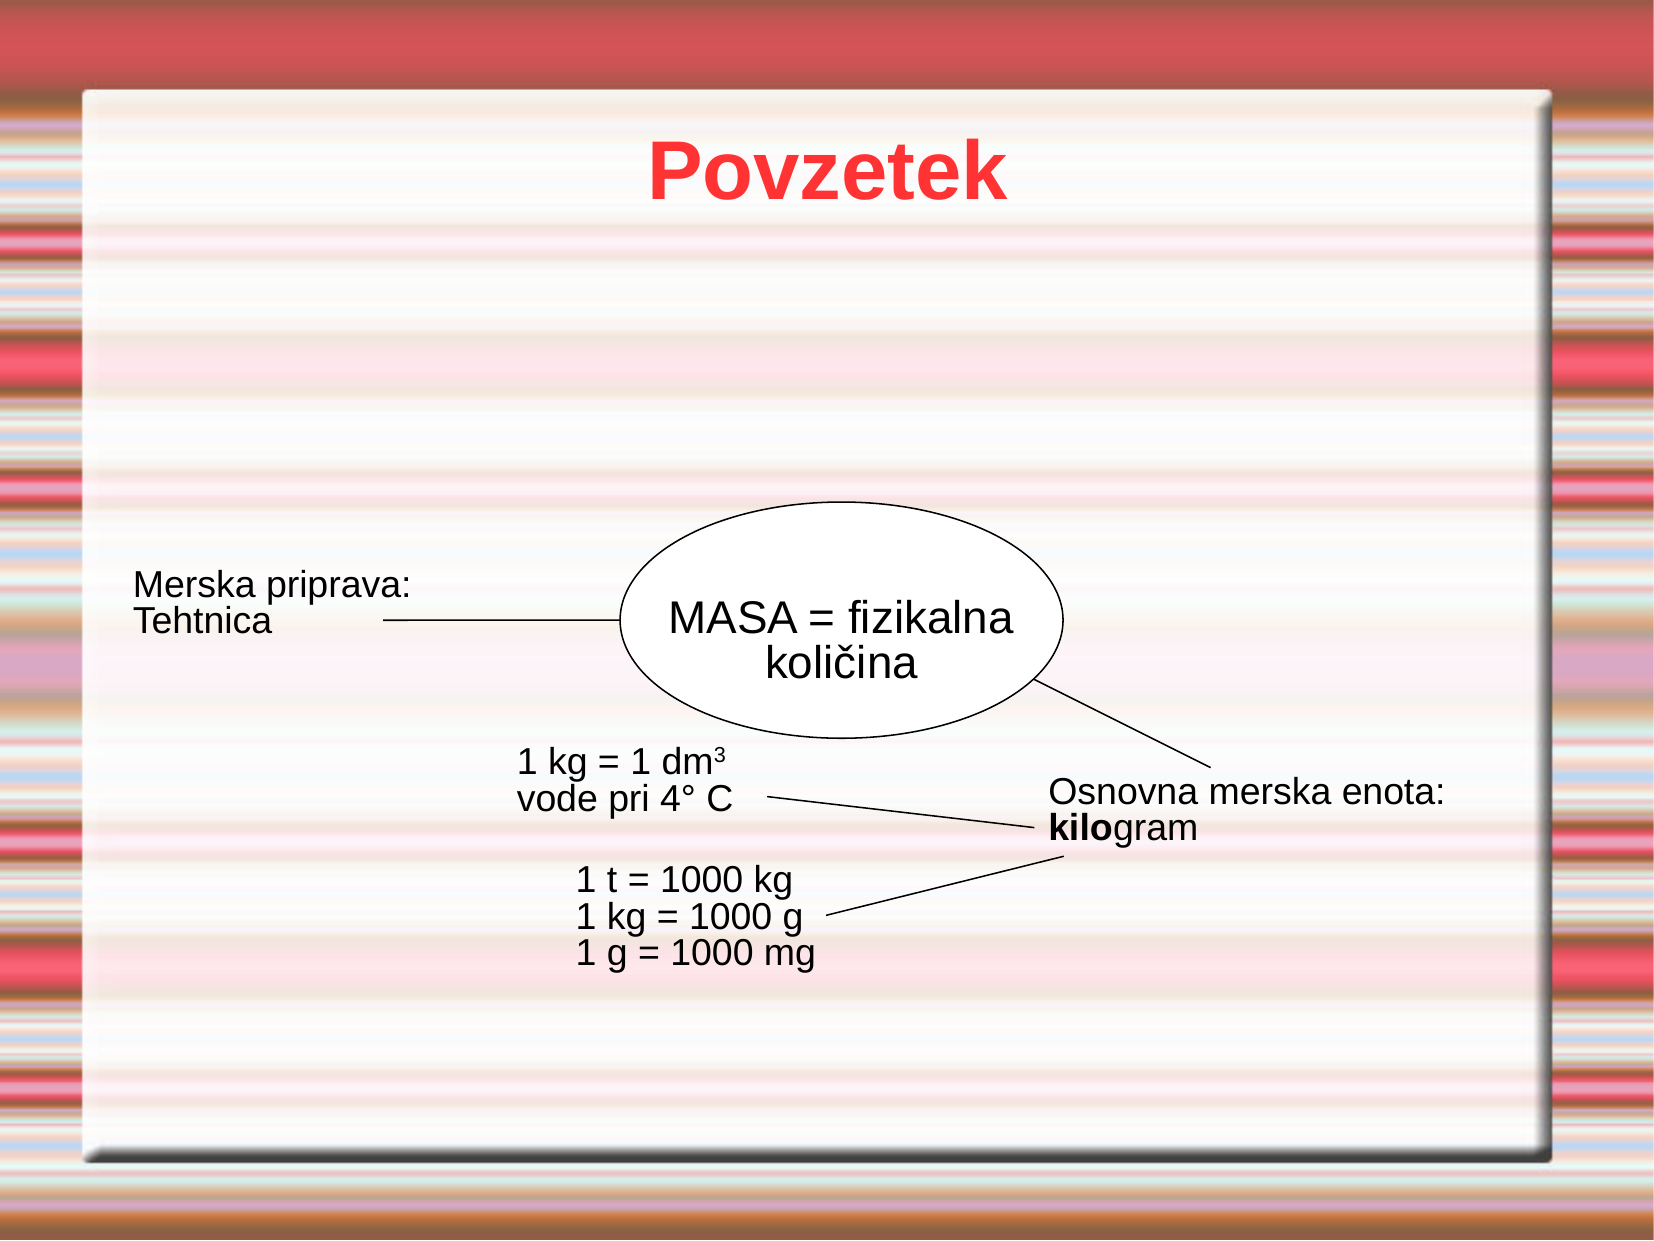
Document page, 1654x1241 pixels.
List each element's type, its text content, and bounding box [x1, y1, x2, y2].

text_box [670, 695, 1013, 739]
text_box MASA = fizikalna količina [620, 590, 1063, 695]
text_box [627, 502, 1056, 590]
text_box 1 kg = 1 dm3 vode pri 4° C [502, 738, 827, 826]
text_box Osnovna merska enota: kilogram [1033, 767, 1477, 856]
picture [0, 0, 1654, 1240]
title Povzetek [121, 71, 1534, 280]
text_box Merska priprava: Tehtnica [118, 560, 443, 649]
text_box 1 t = 1000 kg 1 kg = 1000 g 1 g = 1000 mg [560, 856, 857, 981]
